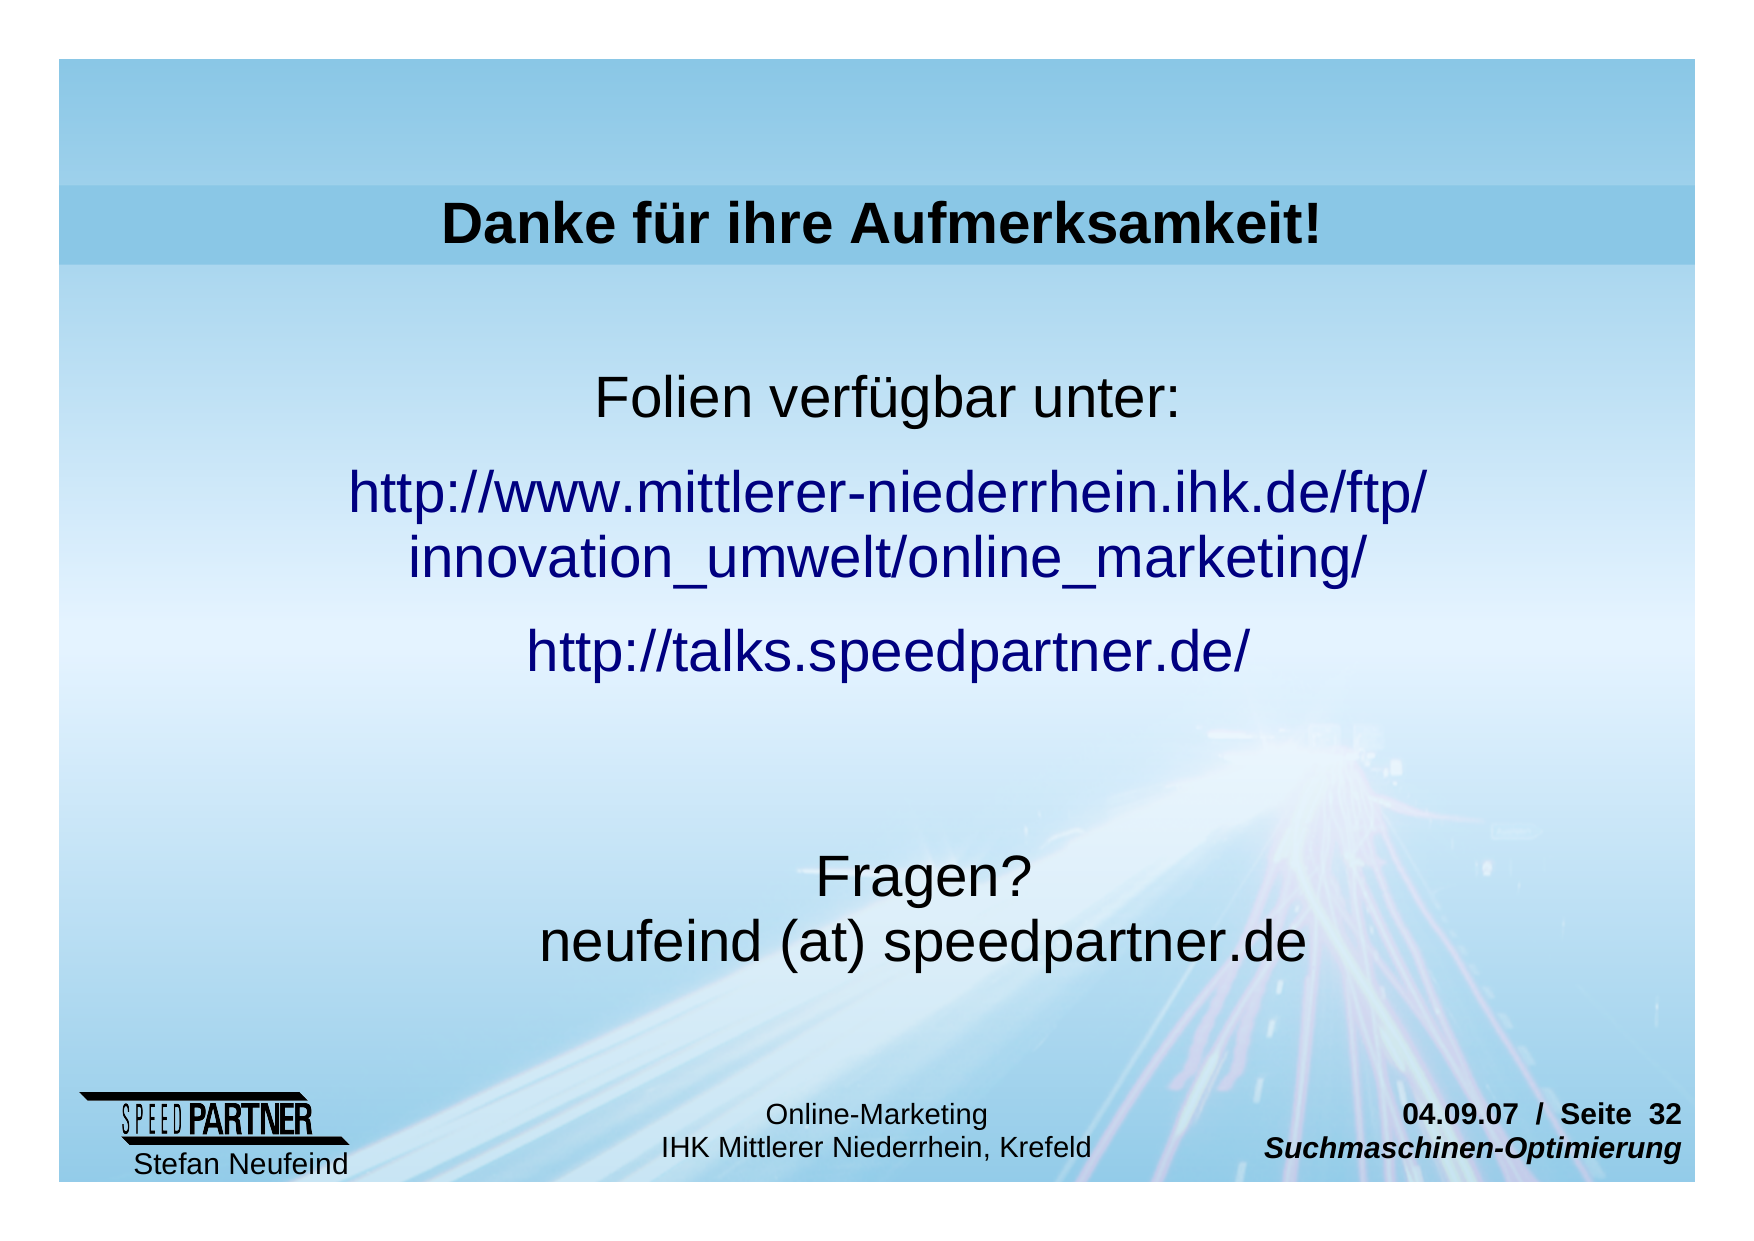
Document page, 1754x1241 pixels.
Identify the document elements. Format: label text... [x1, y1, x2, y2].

picture [59, 59, 1695, 185]
picture [59, 265, 1695, 1182]
title Danke für ihre Aufmerksamkeit! [59, 190, 1695, 257]
list Folien verfügbar unter: http://www.mittlerer-niederrhein.ihk.de/ftp/ innovation_umwelt/online_marketing/ http://talks.speedpartner.de/ Fragen? neufeind (at) speedpartner.de [71, 278, 1695, 1061]
